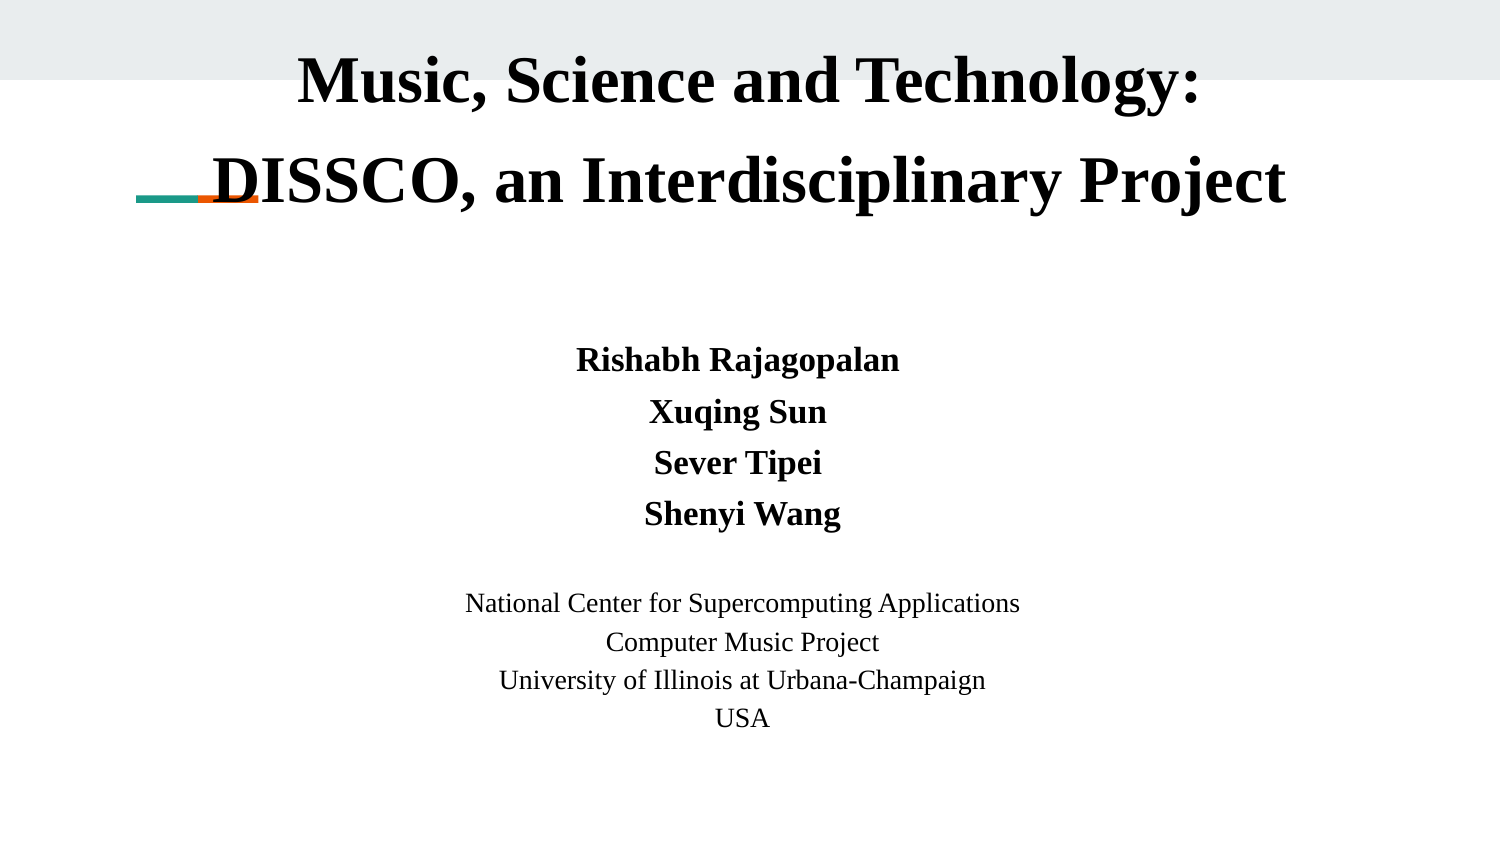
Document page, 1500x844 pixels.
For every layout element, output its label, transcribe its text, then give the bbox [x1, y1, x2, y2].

title Music, Science and Technology: DISSCO, an Interdisciplinary Project [119, 45, 1381, 215]
list Rishabh Rajagopalan Xuqing Sun Sever Tipei Shenyi Wang National Center for Supercomputing Applications Computer Music Project University of Illinois at Urbana-Champaign USA [111, 340, 1374, 737]
